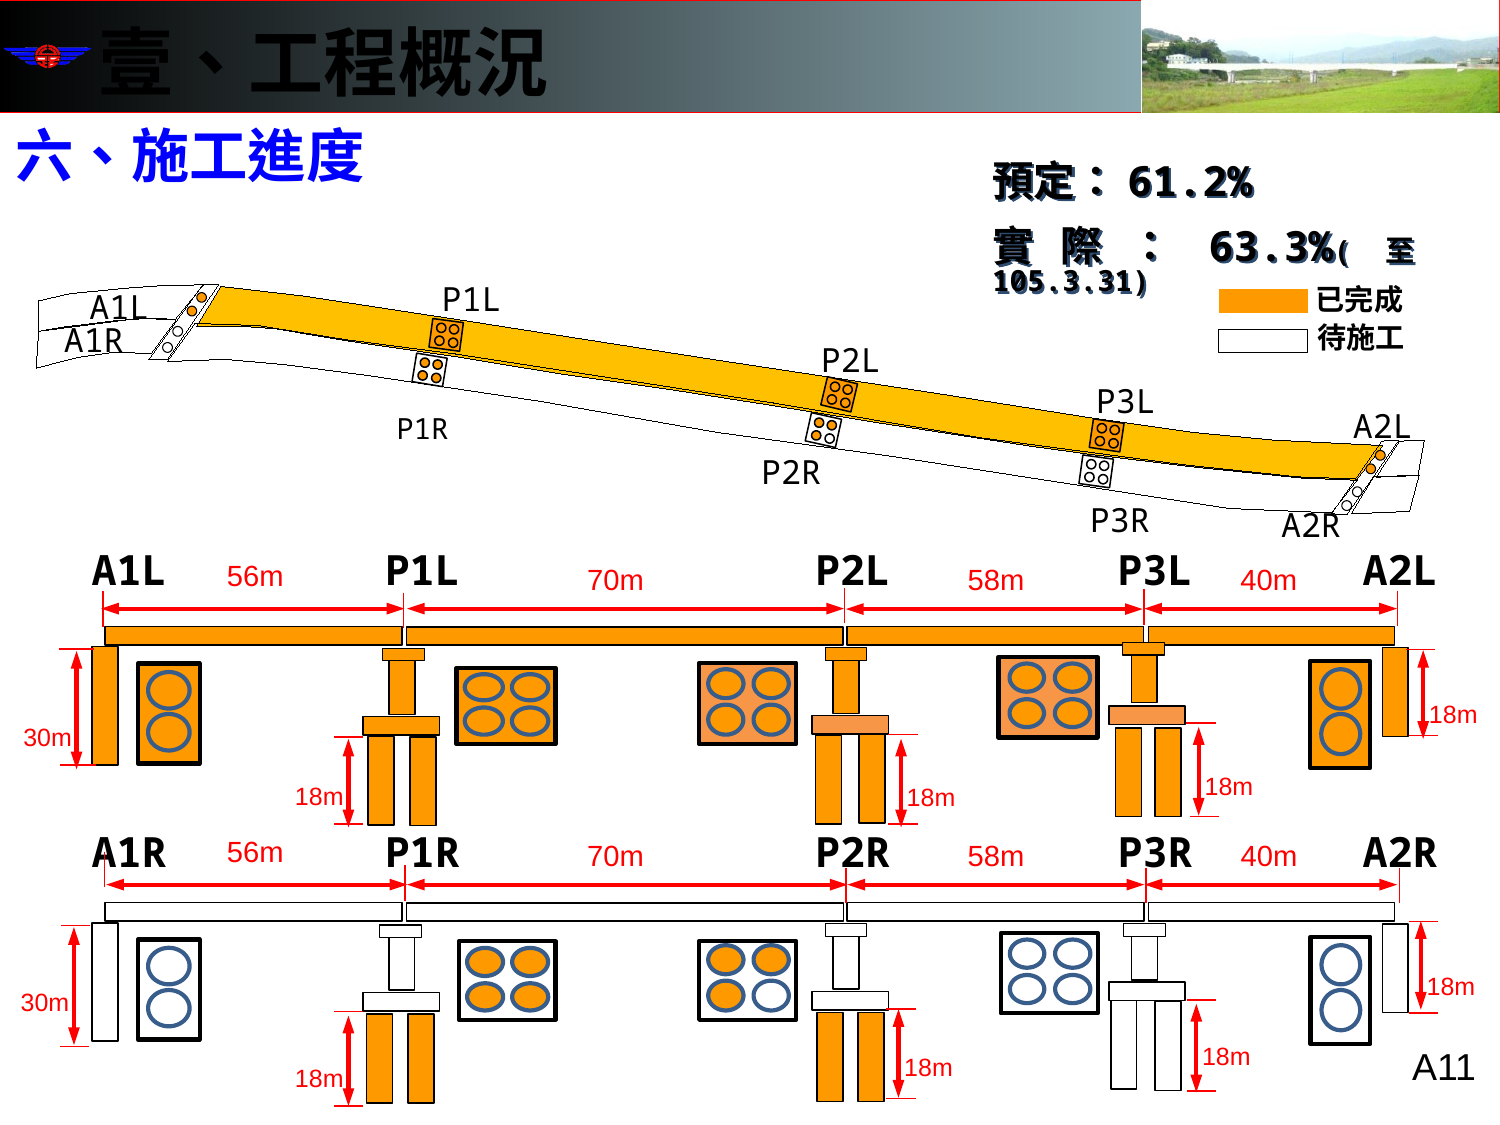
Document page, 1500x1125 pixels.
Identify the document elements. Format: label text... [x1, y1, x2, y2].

text_box 58m [952, 829, 1073, 880]
text_box [814, 418, 824, 428]
text_box 40m [1225, 553, 1341, 604]
text_box [1001, 933, 1098, 1013]
text_box [459, 941, 556, 1020]
text_box [1115, 728, 1141, 817]
text_box 六、施工進度 [0, 112, 1406, 209]
text_box [1155, 728, 1181, 817]
text_box [431, 373, 441, 383]
text_box A2L [1338, 398, 1428, 453]
text_box A1L [74, 278, 164, 333]
text_box [408, 1014, 434, 1103]
text_box [812, 716, 888, 734]
text_box [418, 370, 428, 381]
text_box P3L [1081, 372, 1171, 427]
text_box 待施工 [1302, 311, 1447, 363]
text_box 70m [572, 829, 700, 880]
text_box [825, 648, 867, 713]
text_box [368, 736, 394, 817]
text_box [196, 286, 1386, 481]
text_box 18m [1413, 690, 1421, 735]
text_box [847, 627, 1394, 703]
text_box P1L [427, 271, 517, 326]
text_box A2R [1266, 497, 1356, 552]
text_box 18m [349, 773, 384, 828]
text_box 58m [952, 553, 1073, 604]
text_box [456, 668, 555, 744]
text_box P3R [1102, 817, 1196, 884]
text_box P1R [369, 817, 464, 884]
text_box [410, 737, 436, 817]
text_box [859, 735, 885, 817]
text_box [563, 0, 1141, 112]
text_box [407, 627, 843, 645]
text_box 30m [8, 714, 76, 769]
text_box [1109, 706, 1185, 724]
text_box 18m [1413, 690, 1500, 745]
text_box 40m [1225, 829, 1341, 880]
text_box [825, 924, 867, 936]
text_box 56m [211, 549, 325, 601]
text_box [420, 358, 430, 368]
picture [1141, 0, 1500, 113]
text_box 30m [77, 714, 113, 769]
text_box 18m [889, 1044, 898, 1098]
text_box 18m [1189, 762, 1198, 817]
text_box P3R [1075, 491, 1165, 546]
text_box A2R [1347, 817, 1442, 884]
text_box P2R [800, 817, 894, 884]
text_box A1R [76, 817, 171, 884]
text_box P3L [1102, 535, 1196, 602]
text_box [1219, 289, 1300, 313]
text_box P1R [381, 403, 464, 453]
text_box A1R [49, 312, 139, 367]
text_box [383, 648, 424, 714]
text_box [1310, 937, 1370, 1044]
text_box [105, 627, 402, 645]
text_box A11 [1397, 1035, 1500, 1096]
text_box 18m [1187, 1032, 1194, 1087]
text_box [162, 342, 173, 353]
text_box [827, 420, 837, 430]
text_box 30m [5, 979, 72, 1034]
text_box A1L [76, 535, 171, 602]
text_box 56m [211, 825, 325, 877]
text_box [699, 663, 796, 744]
text_box [366, 1014, 392, 1103]
text_box [138, 663, 200, 764]
text_box [1310, 661, 1370, 768]
text_box [433, 360, 443, 370]
text_box [1124, 924, 1165, 936]
text_box P2L [800, 535, 894, 602]
text_box [1382, 648, 1408, 736]
text_box [172, 326, 183, 337]
text_box [92, 647, 118, 765]
text_box [196, 292, 207, 303]
text_box 18m [1411, 962, 1500, 1017]
text_box [138, 940, 200, 1040]
text_box 30m [76, 979, 110, 1034]
text_box 預定：61.2% 實際：63.3%(至105.3.31) [977, 156, 1437, 279]
text_box P2L [806, 331, 896, 386]
text_box [1352, 486, 1362, 497]
text_box 已完成 [1300, 273, 1447, 325]
text_box [811, 430, 821, 440]
text_box [363, 717, 439, 735]
text_box 18m [894, 774, 996, 829]
text_box 壹、工程概況 [0, 0, 563, 115]
text_box [699, 941, 796, 1020]
text_box [816, 736, 841, 817]
text_box [187, 306, 197, 316]
text_box 70m [572, 553, 700, 604]
text_box 18m [891, 774, 899, 823]
text_box [380, 925, 421, 938]
text_box 18m [1198, 1032, 1291, 1087]
text_box 18m [279, 773, 348, 828]
text_box A2L [1347, 535, 1441, 602]
text_box P1L [369, 535, 464, 602]
text_box 18m [279, 1055, 384, 1110]
text_box 18m [899, 1044, 994, 1099]
text_box [998, 657, 1097, 738]
text_box P2R [746, 444, 836, 499]
text_box 18m [1199, 762, 1294, 817]
text_box [817, 1013, 843, 1101]
text_box [858, 1013, 884, 1101]
